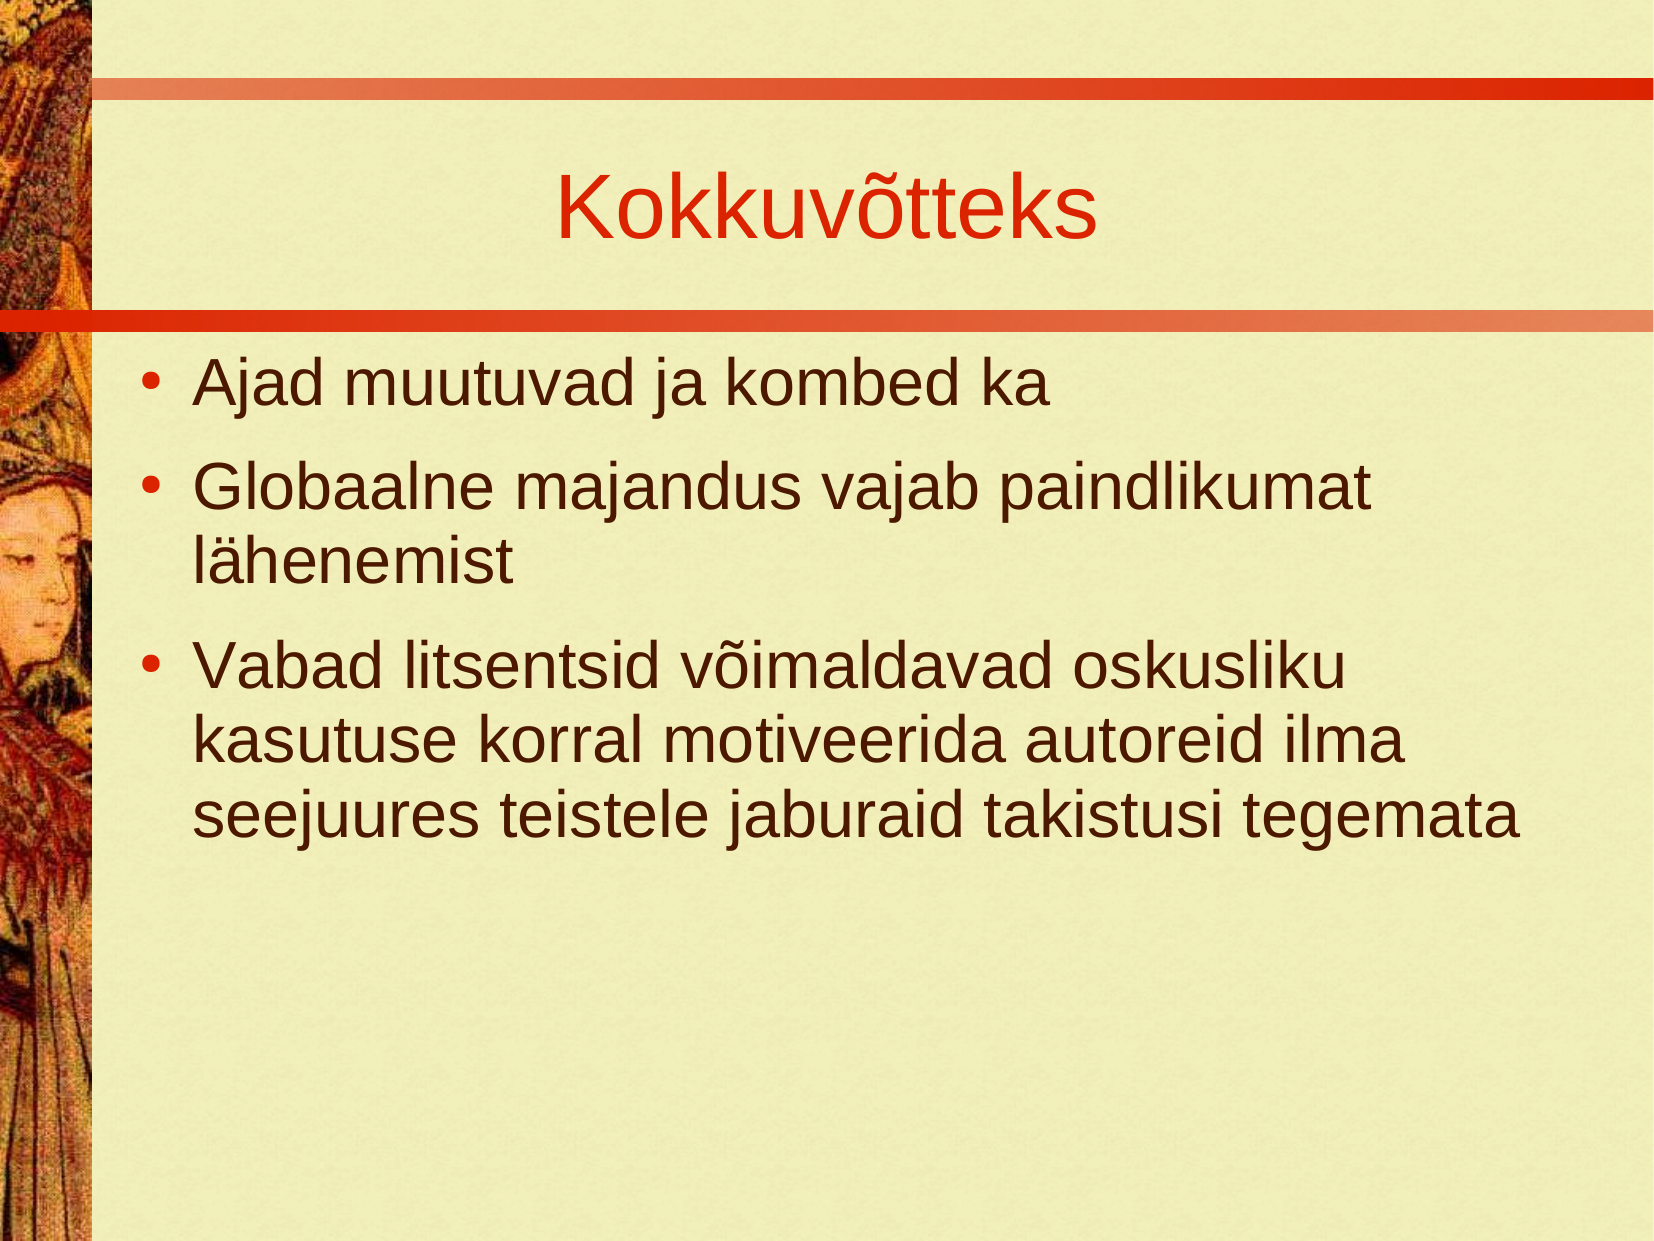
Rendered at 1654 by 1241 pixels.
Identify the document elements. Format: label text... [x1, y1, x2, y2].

picture [0, 332, 1654, 1241]
list Ajad muutuvad ja kombed ka Globaalne majandus vajab paindlikumat lähenemist Vabad litsentsid võimaldavad oskusliku kasutuse korral motiveerida autoreid ilma seejuures teistele jaburaid takistusi tegemata [121, 344, 1534, 1127]
picture [0, 0, 1654, 310]
title Kokkuvõtteks [121, 102, 1534, 311]
